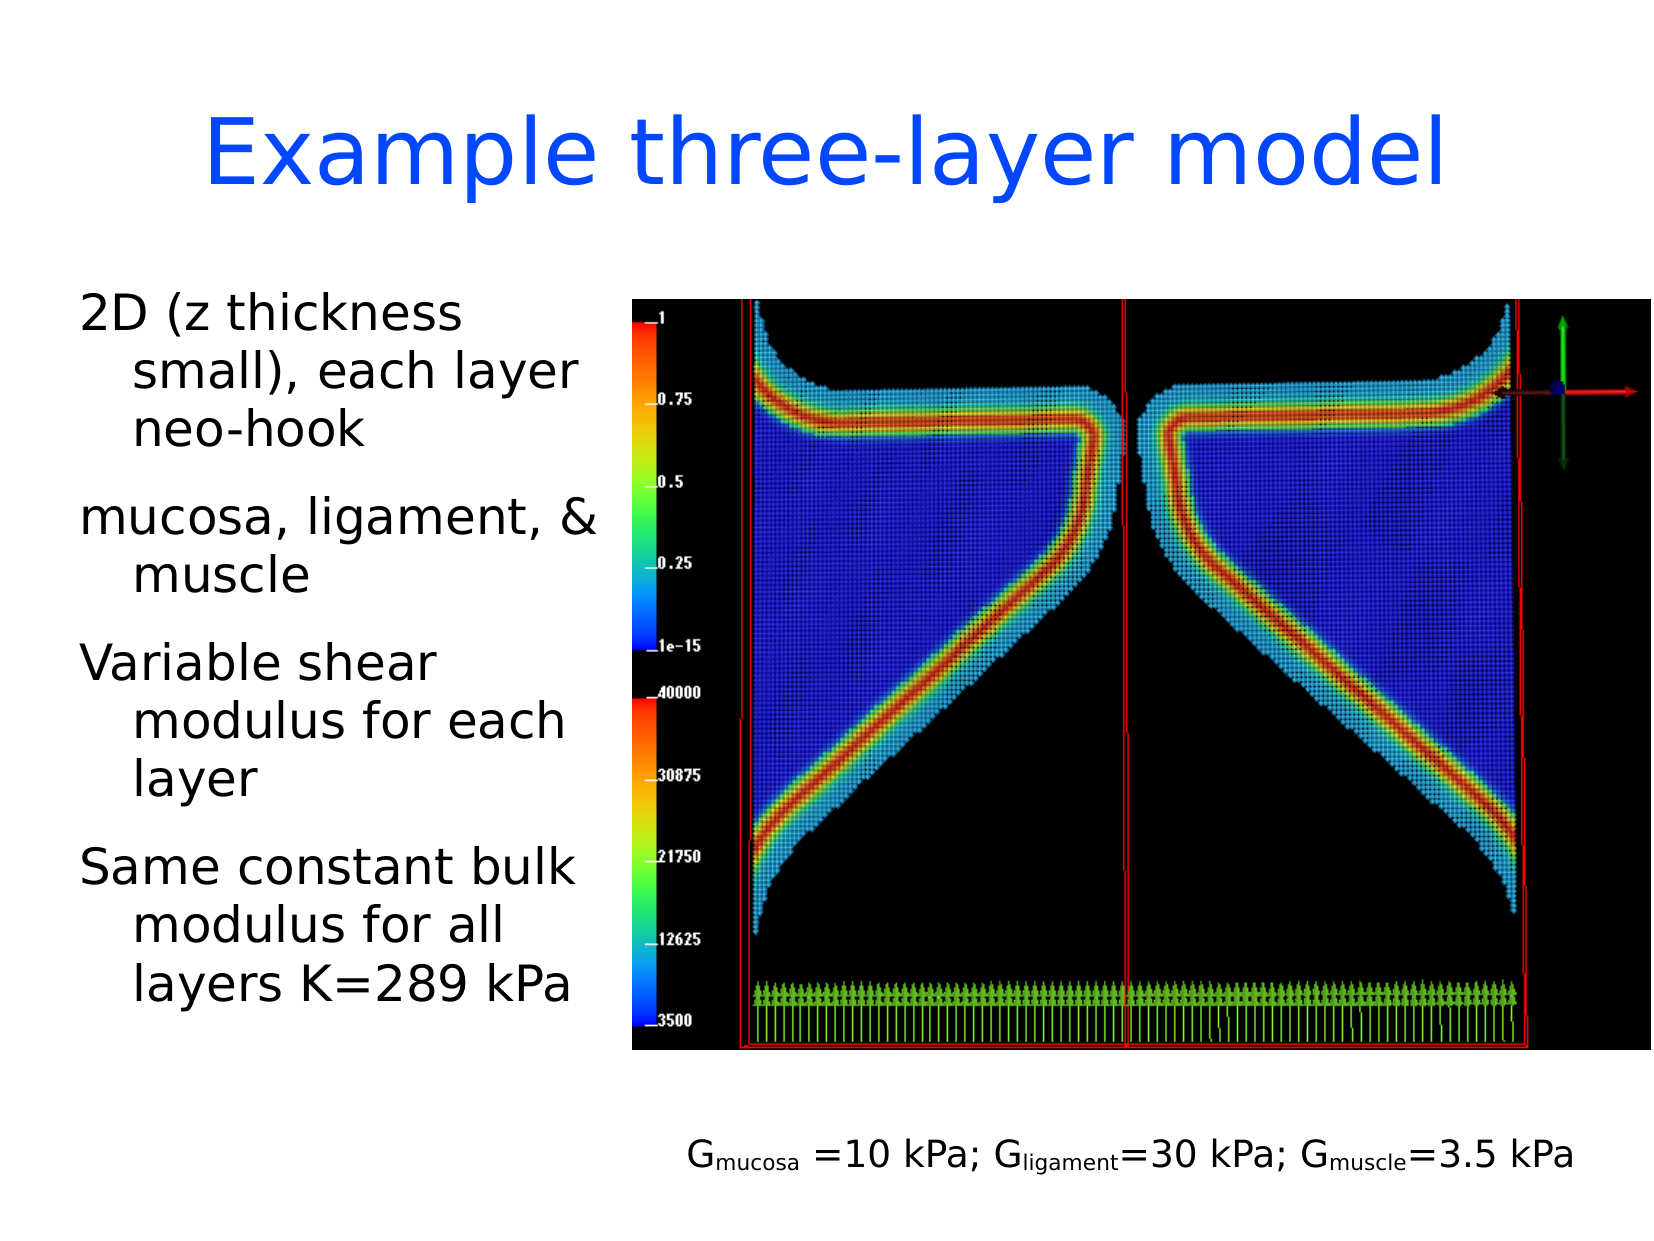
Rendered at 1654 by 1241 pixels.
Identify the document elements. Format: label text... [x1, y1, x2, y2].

title Example three-layer model [82, 56, 1571, 250]
text_box Gmucosa =10 kPa; Gligament=30 kPa; Gmuscle=3.5 kPa [671, 1125, 1491, 1196]
picture [632, 299, 1651, 1051]
list 2D (z thickness small), each layer neo-hook mucosa, ligament, & muscle Variable shear modulus for each layer Same constant bulk modulus for all layers K=289 kPa [61, 283, 601, 1088]
